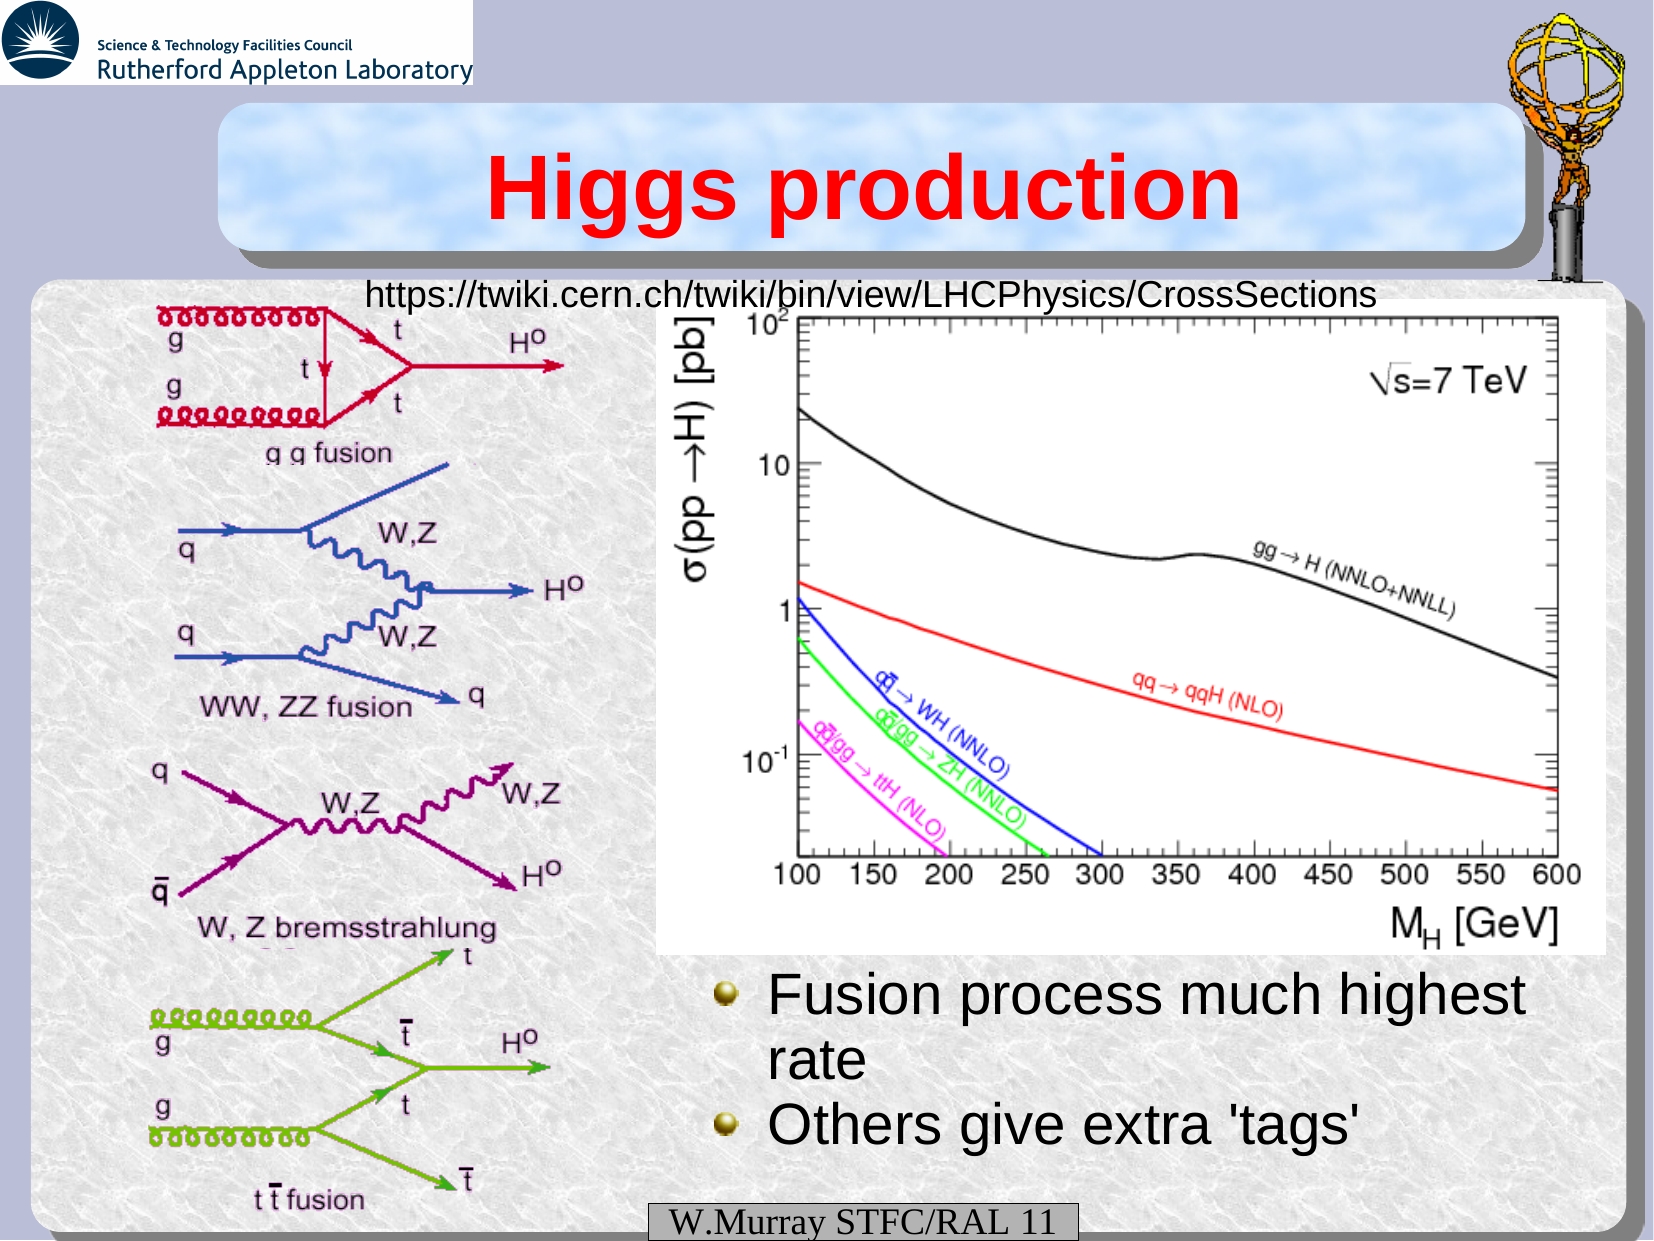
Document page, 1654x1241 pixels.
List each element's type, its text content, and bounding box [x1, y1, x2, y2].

text_box https://twiki.cern.ch/twiki/bin/view/LHCPhysics/CrossSections [349, 266, 1394, 324]
picture [0, 0, 473, 85]
list Fusion process much highest rate Others give extra 'tags' [697, 961, 1591, 1180]
title Higgs production [244, 112, 1512, 263]
picture [30, 0, 1654, 1232]
